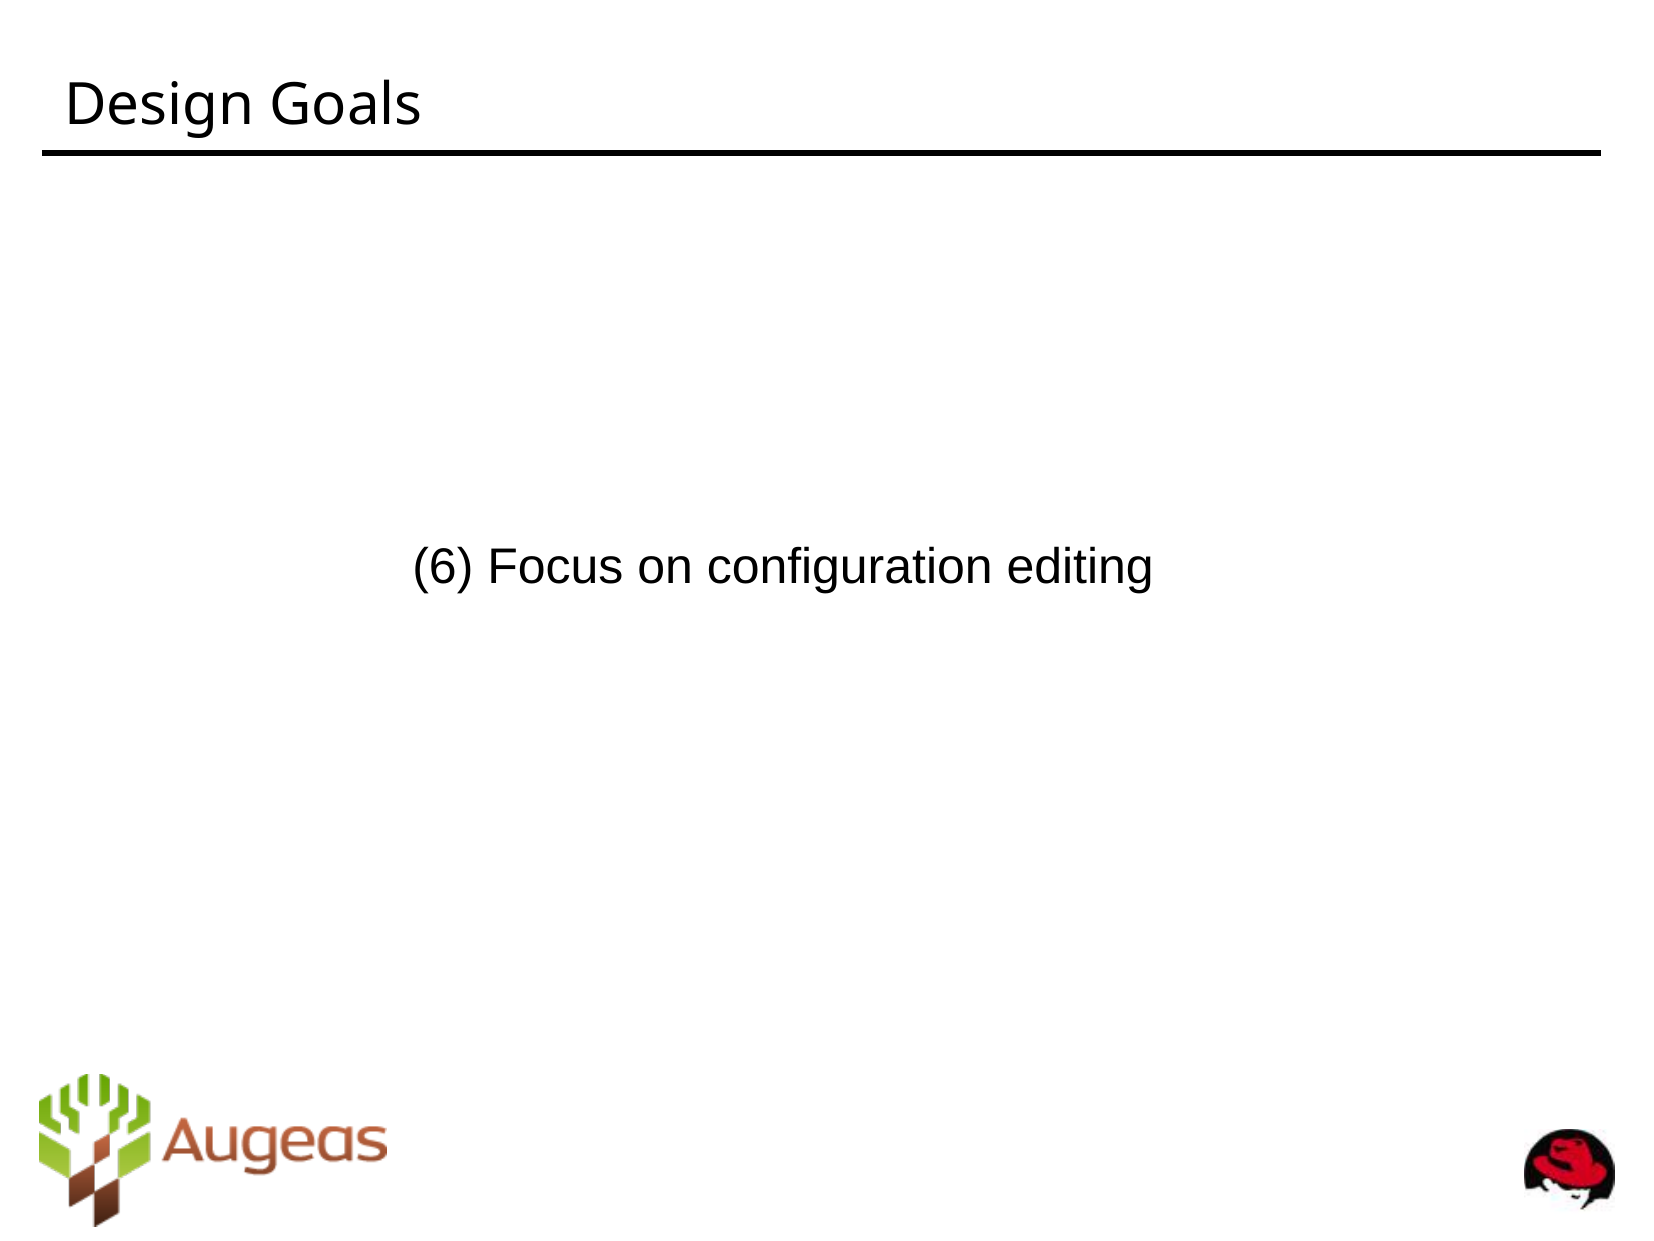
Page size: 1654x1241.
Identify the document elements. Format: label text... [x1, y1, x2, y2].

picture [1524, 1129, 1615, 1220]
title Design Goals [64, 42, 1496, 161]
picture [39, 1074, 387, 1227]
list (6) Focus on configuration editing [71, 180, 1495, 1089]
